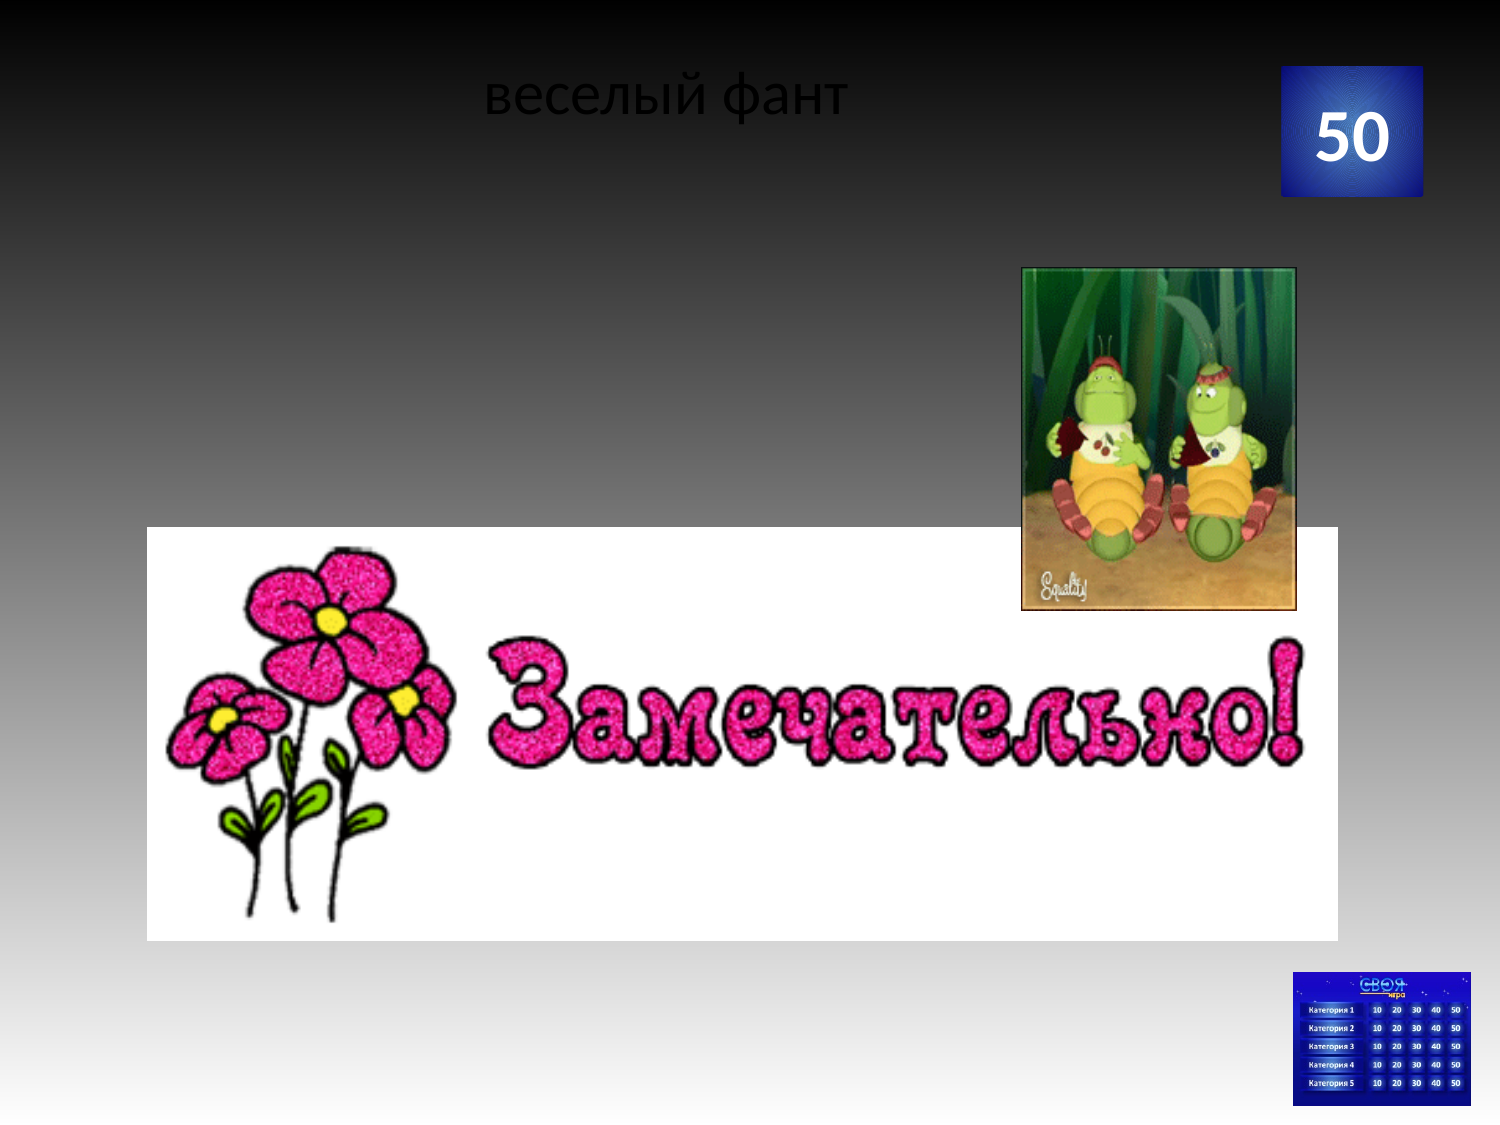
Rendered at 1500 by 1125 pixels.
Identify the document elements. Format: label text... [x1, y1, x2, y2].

picture [1293, 972, 1471, 1106]
text_box 50 [1281, 66, 1424, 197]
picture [147, 267, 1338, 941]
title веселый фант [75, 45, 1258, 233]
